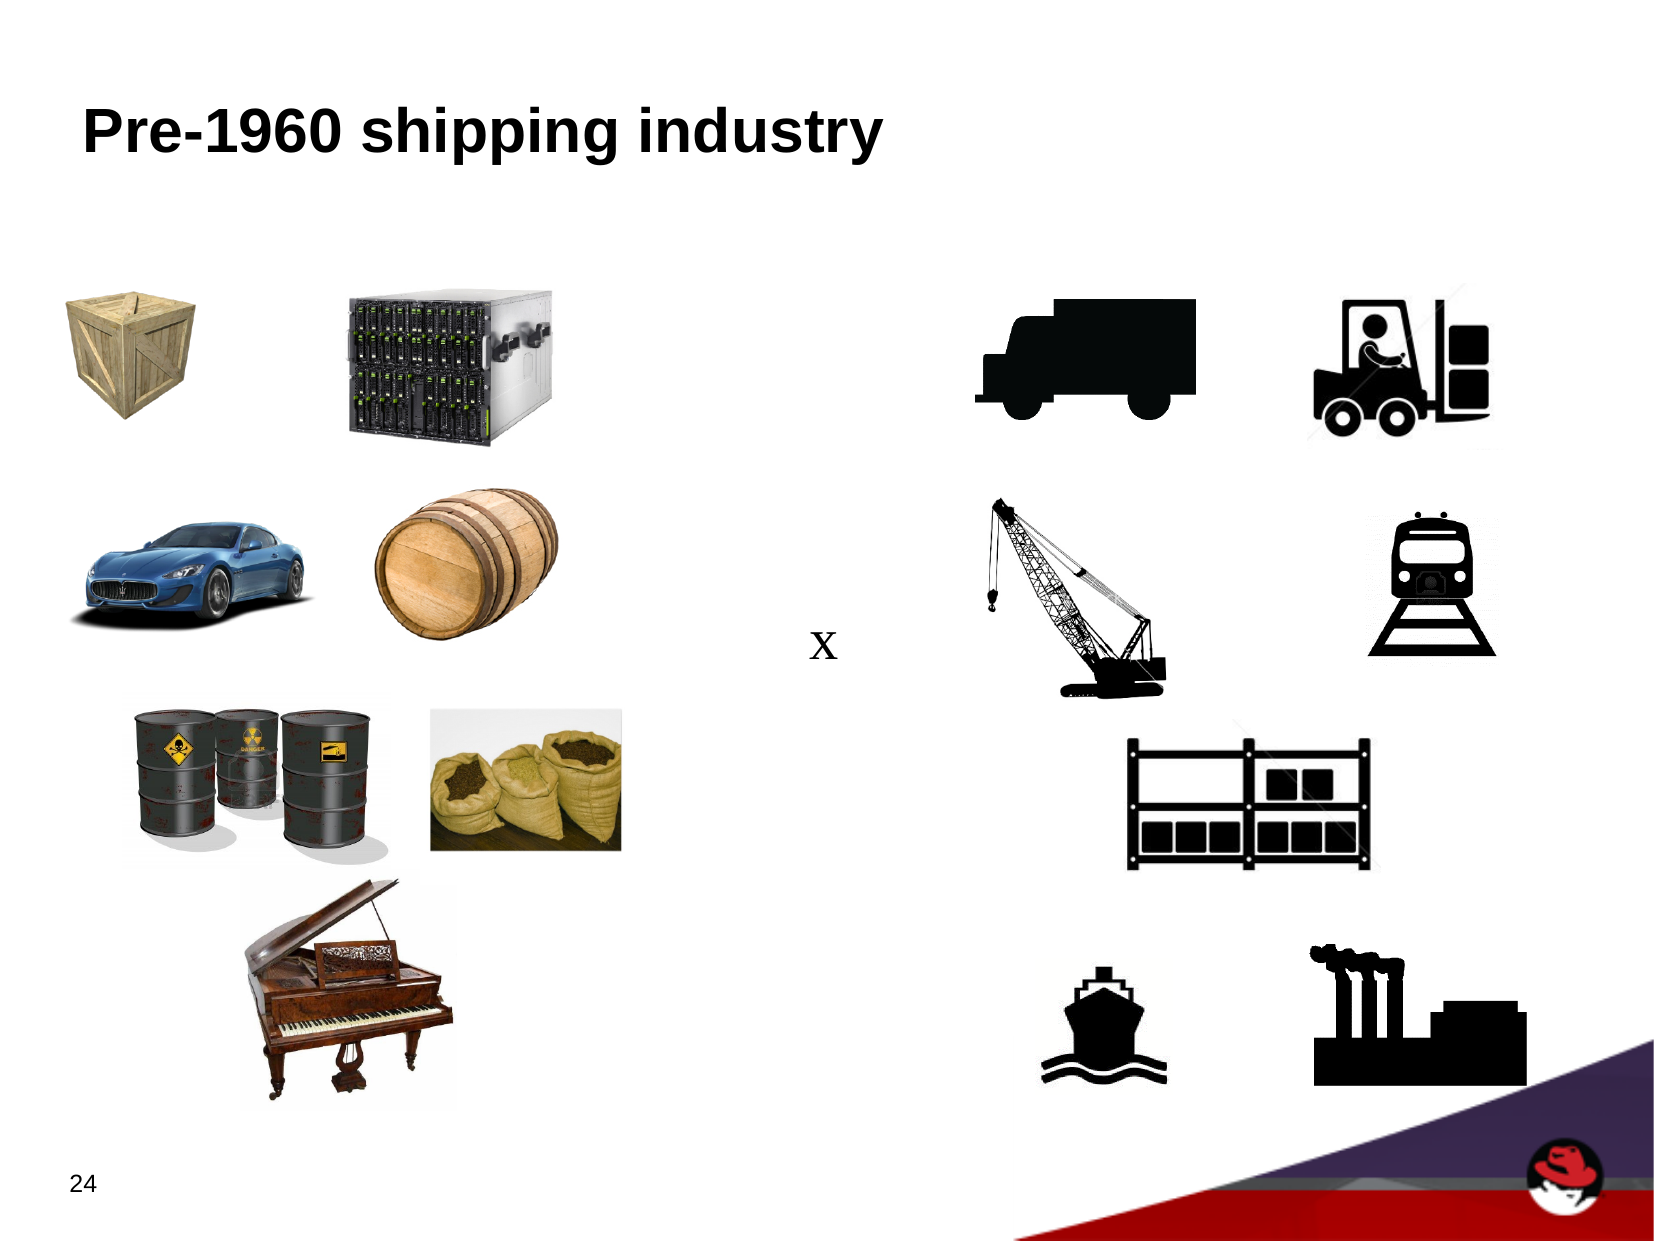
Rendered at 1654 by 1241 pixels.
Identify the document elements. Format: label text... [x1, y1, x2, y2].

picture [1307, 283, 1516, 451]
picture [975, 491, 1178, 706]
title Pre-1960 shipping industry [82, 37, 1571, 226]
picture [339, 284, 556, 451]
picture [1363, 509, 1501, 667]
picture [975, 299, 1196, 421]
picture [1109, 719, 1381, 878]
picture [348, 464, 586, 661]
picture [65, 291, 196, 421]
picture [1012, 944, 1654, 1241]
picture [122, 674, 631, 1111]
text_box x [795, 600, 856, 685]
picture [60, 478, 320, 646]
